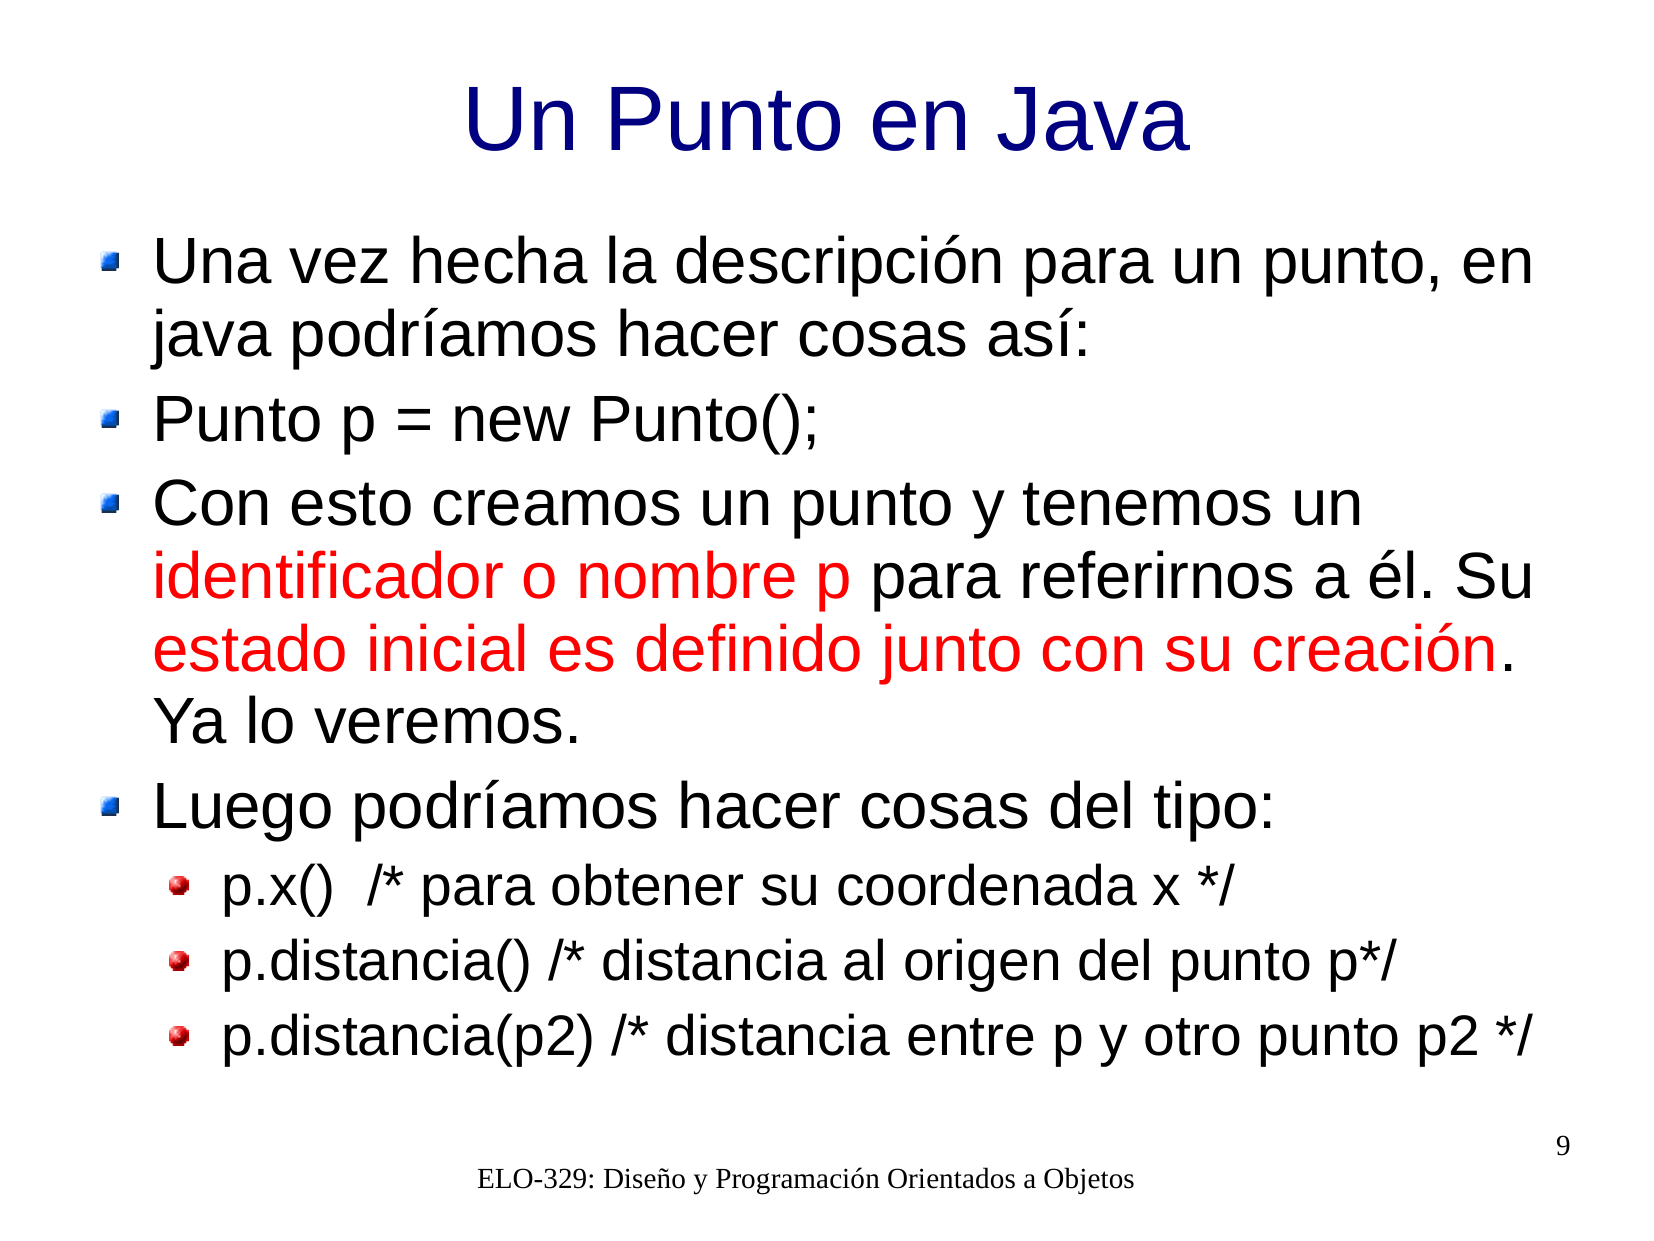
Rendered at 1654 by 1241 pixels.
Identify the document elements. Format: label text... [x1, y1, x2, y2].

list Una vez hecha la descripción para un punto, en java podríamos hacer cosas así: Punto p = new Punto(); Con esto creamos un punto y tenemos un identificador o nombre p para referirnos a él. Su estado inicial es definido junto con su creación. Ya lo veremos. Luego podríamos hacer cosas del tipo: p.x() /* para obtener su coordenada x */ p.distancia() /* distancia al origen del punto p*/ p.distancia(p2) /* distancia entre p y otro punto p2 */ [82, 225, 1571, 1126]
title Un Punto en Java [82, 49, 1571, 188]
